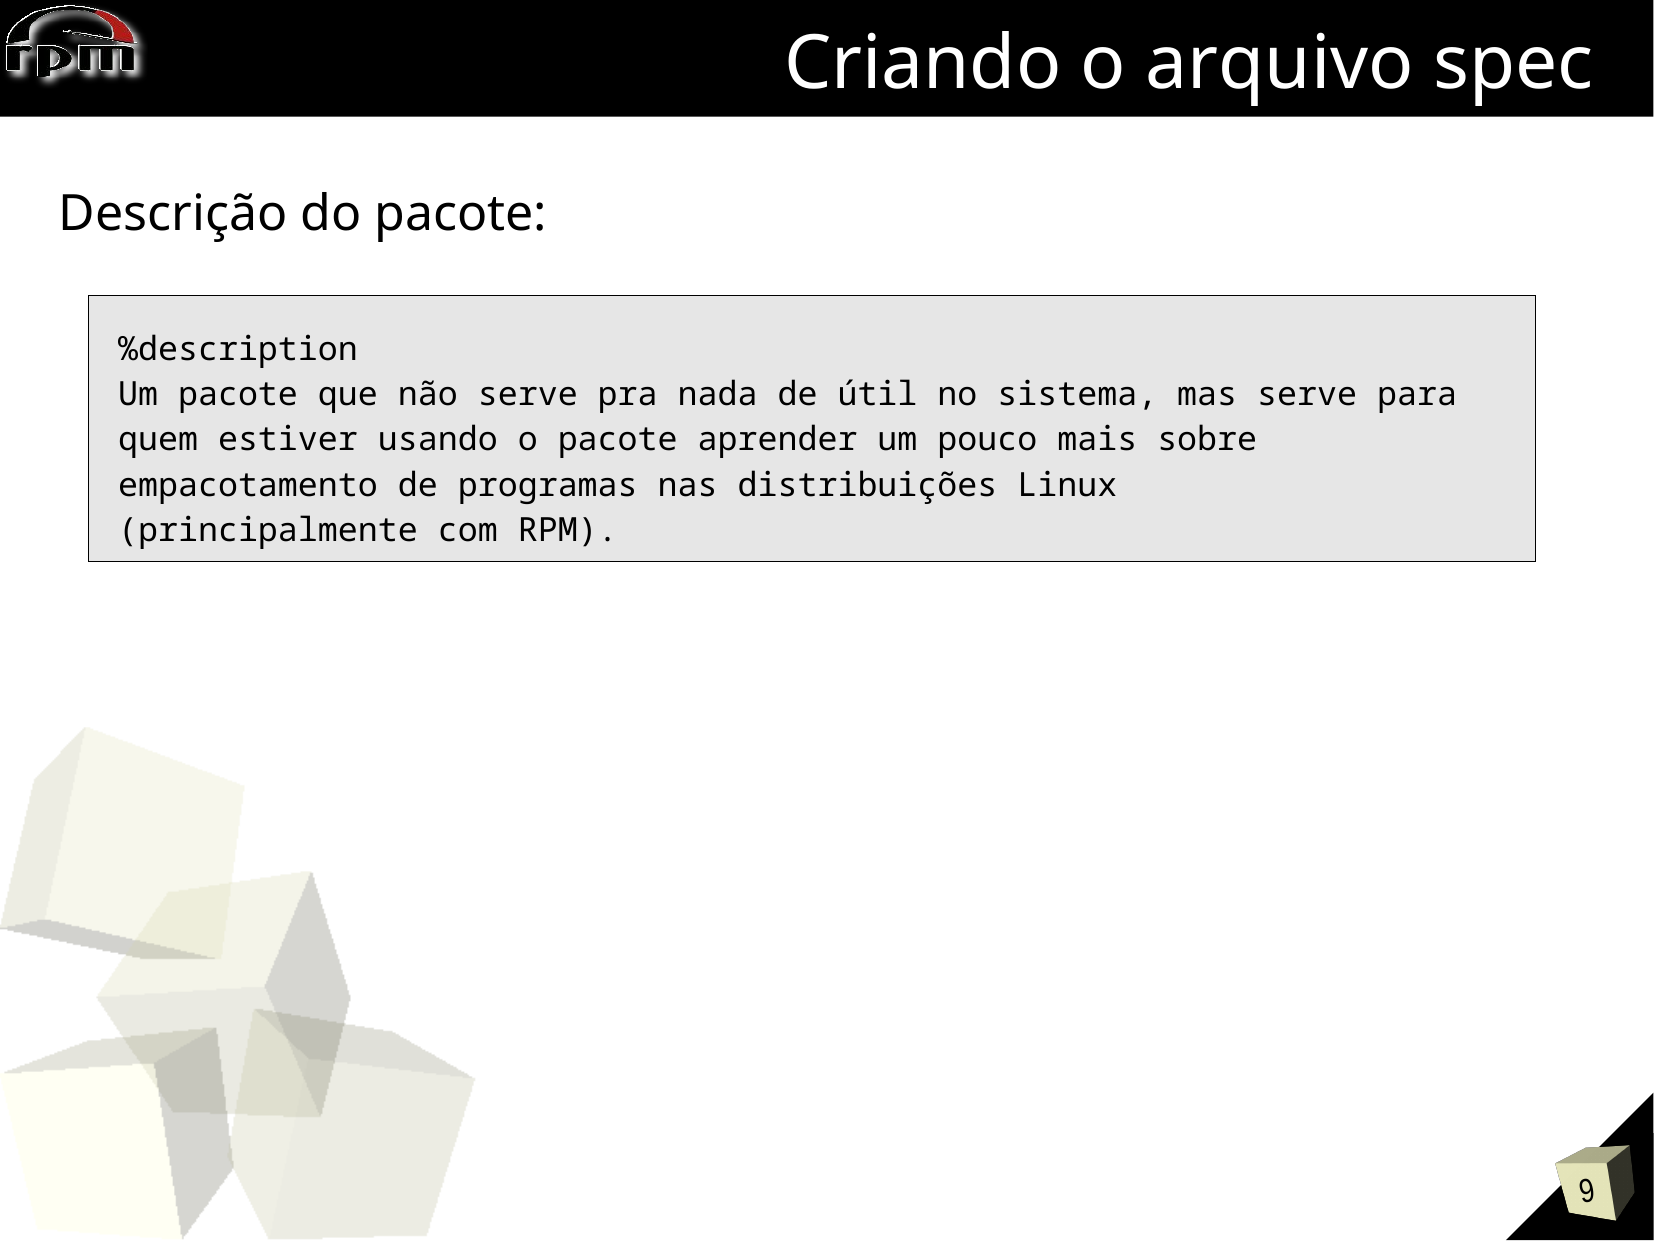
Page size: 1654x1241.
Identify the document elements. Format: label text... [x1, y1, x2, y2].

text_box Descrição do pacote: [59, 177, 529, 238]
picture [0, 0, 118, 89]
picture [0, 726, 477, 1241]
title Criando o arquivo spec [118, 0, 1595, 119]
text_box [88, 295, 1536, 562]
text_box %description Um pacote que não serve pra nada de útil no sistema, mas serve para quem estiver usando o pacote aprender um pouco mais sobre empacotamento de programas nas distribuições Linux (principalmente com RPM). [118, 324, 1506, 798]
